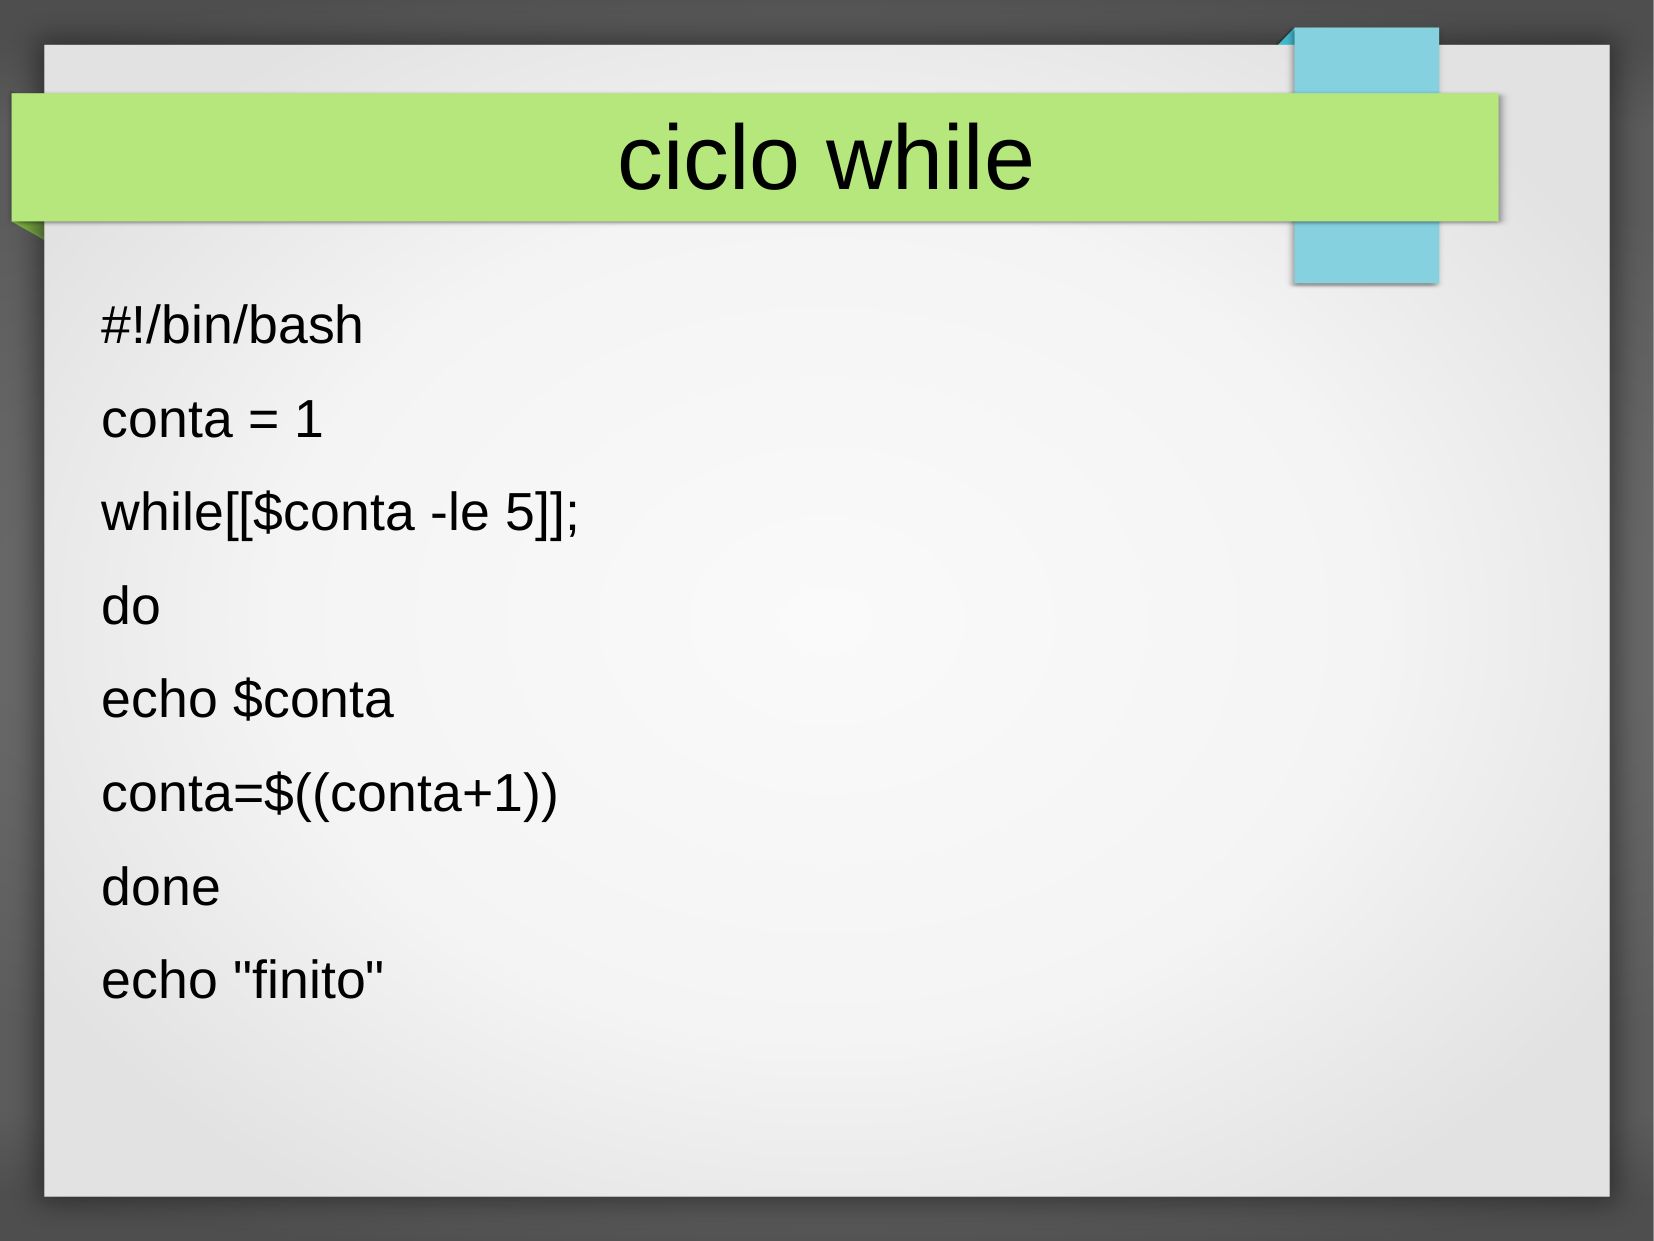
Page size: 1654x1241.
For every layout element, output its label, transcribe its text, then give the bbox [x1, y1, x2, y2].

title ciclo while [82, 49, 1571, 257]
picture [0, 0, 1654, 1241]
list #!/bin/bash conta = 1 while[[$conta -le 5]]; do echo $conta conta=$((conta+1)) done echo "finito" [82, 290, 1571, 1010]
